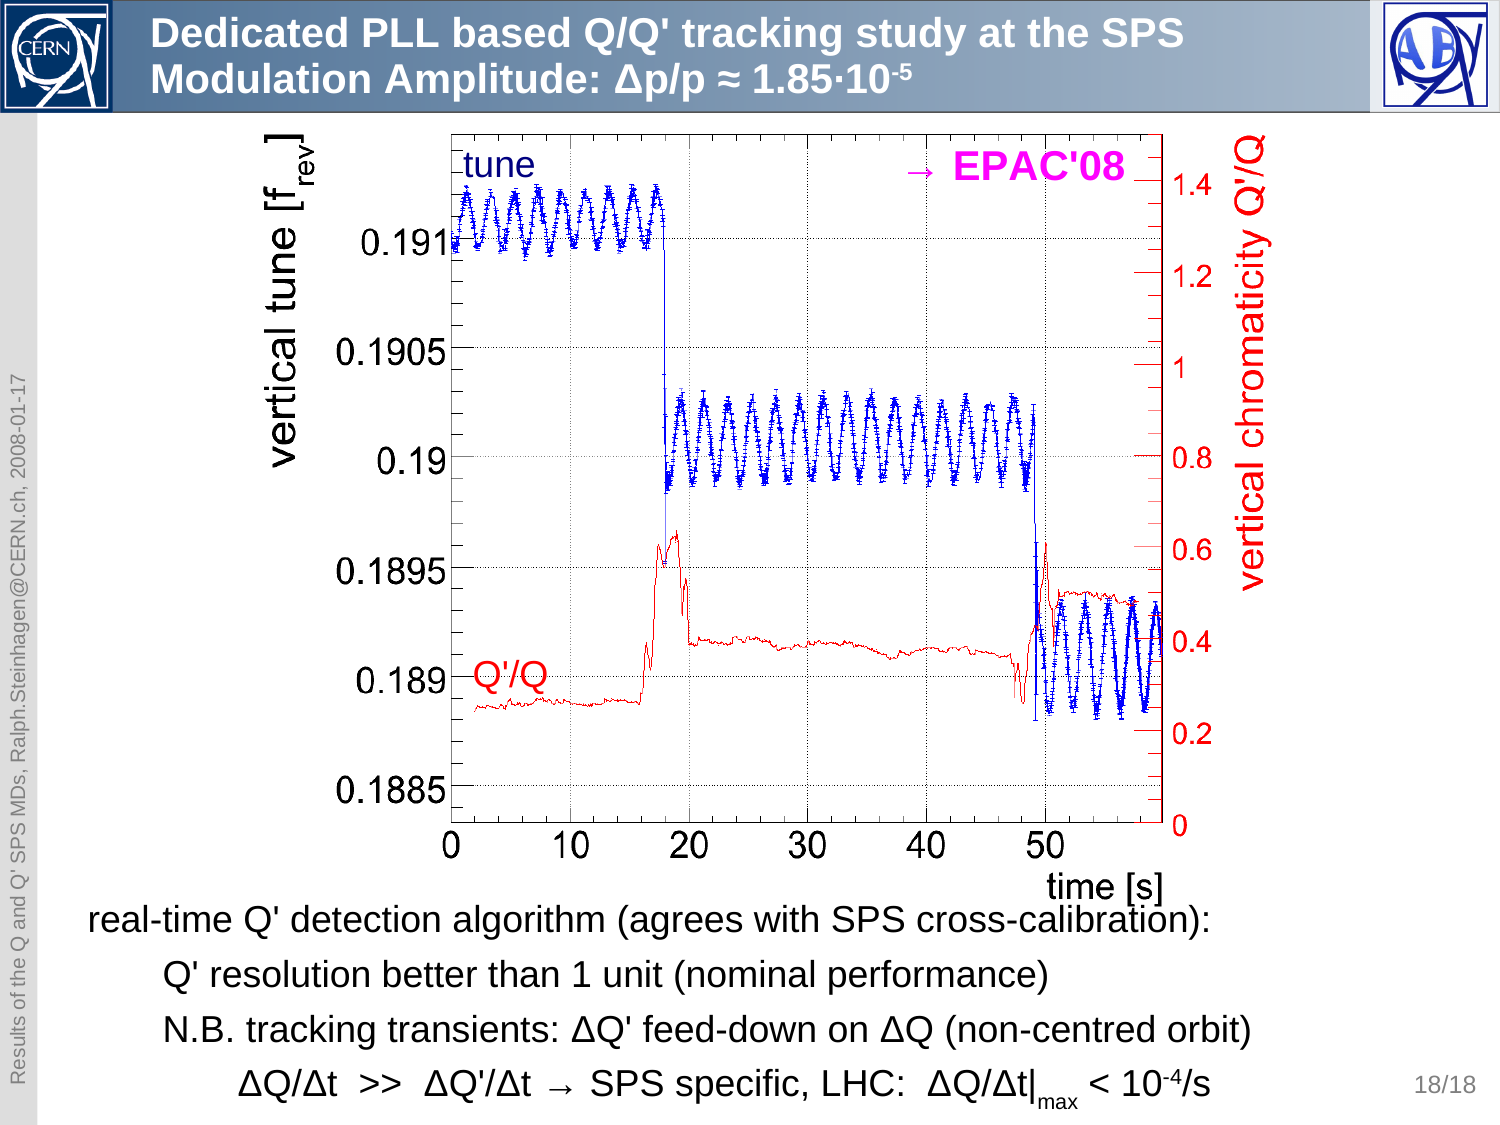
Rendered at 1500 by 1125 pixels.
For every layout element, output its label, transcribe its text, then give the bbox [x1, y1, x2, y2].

title Dedicated PLL based Q/Q' tracking study at the SPS Modulation Amplitude: Δp/p ≈ 1.85∙10-5 [150, 0, 1201, 113]
text_box → EPAC'08 [884, 135, 1145, 197]
list real-time Q' detection algorithm (agrees with SPS cross-calibration): Q' resolution better than 1 unit (nominal performance) N.B. tracking transients: ΔQ' feed-down on ΔQ (non-centred orbit) ΔQ/Δt >> ΔQ'/Δt → SPS specific, LHC: ΔQ/Δt|max < 10-4/s [87, 897, 1438, 1114]
picture [0, 0, 113, 113]
text_box Q'/Q [458, 645, 571, 703]
picture [1382, 1, 1489, 108]
text_box tune [448, 136, 571, 193]
picture [238, 118, 1300, 897]
